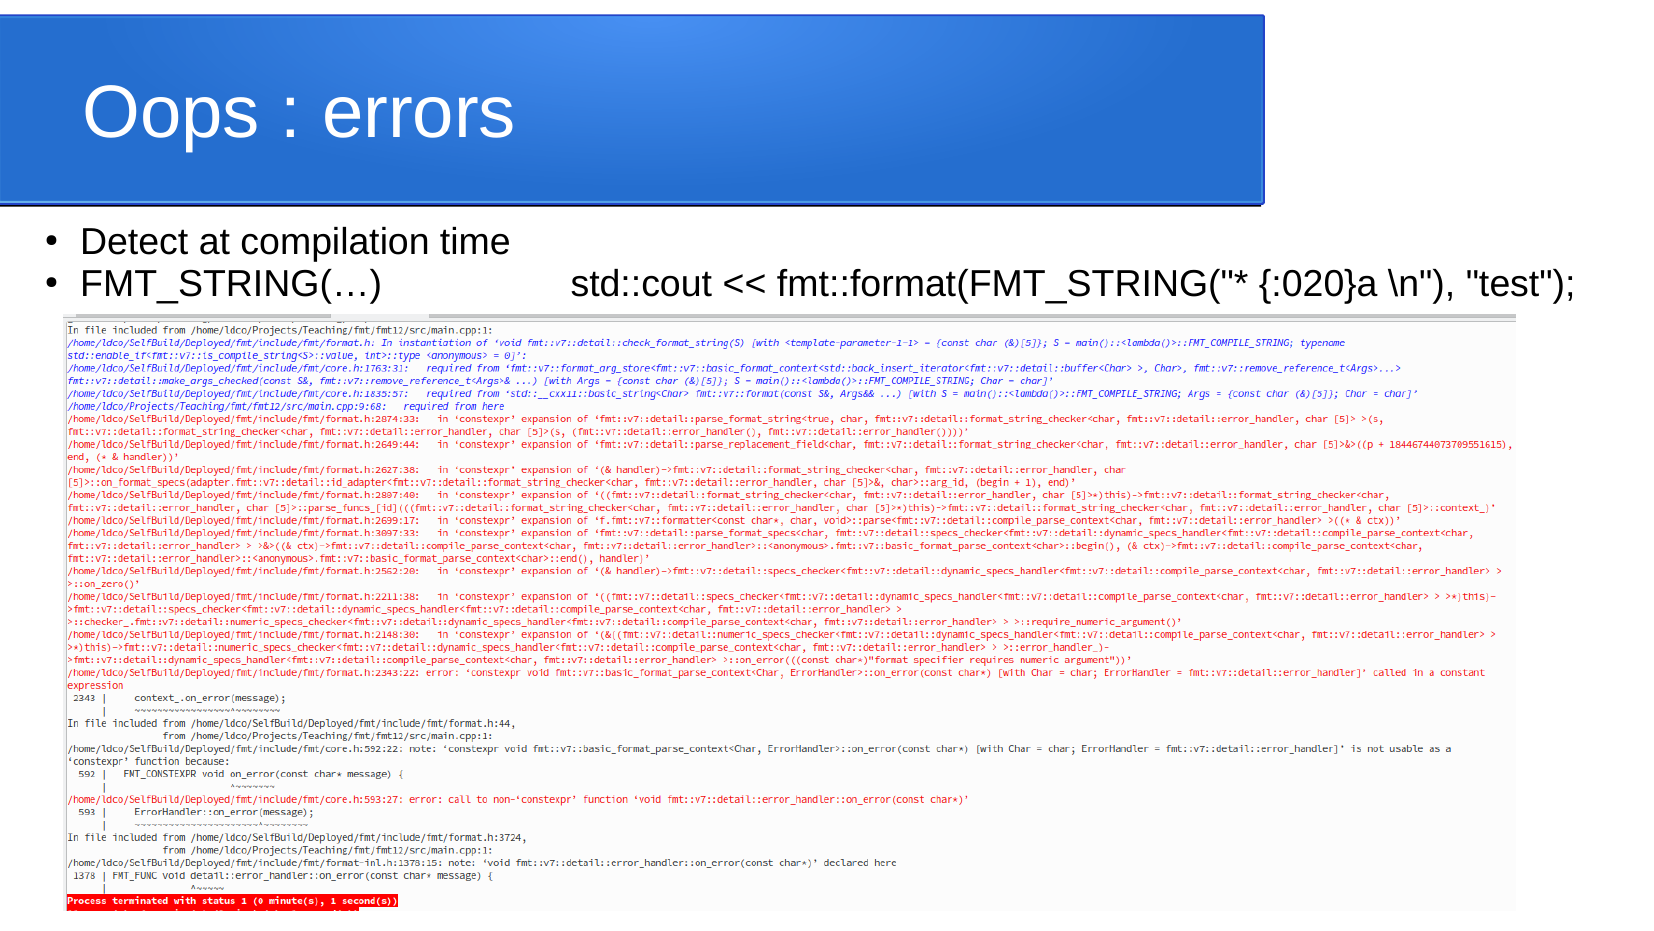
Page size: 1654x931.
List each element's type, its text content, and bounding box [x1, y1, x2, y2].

title Oops : errors [82, 29, 1235, 196]
text_box Detect at compilation time FMT_STRING(…) std::cout << fmt::format(FMT_STRING("* {:020}a \n"), "test"); [30, 213, 1621, 421]
picture [63, 314, 1516, 911]
